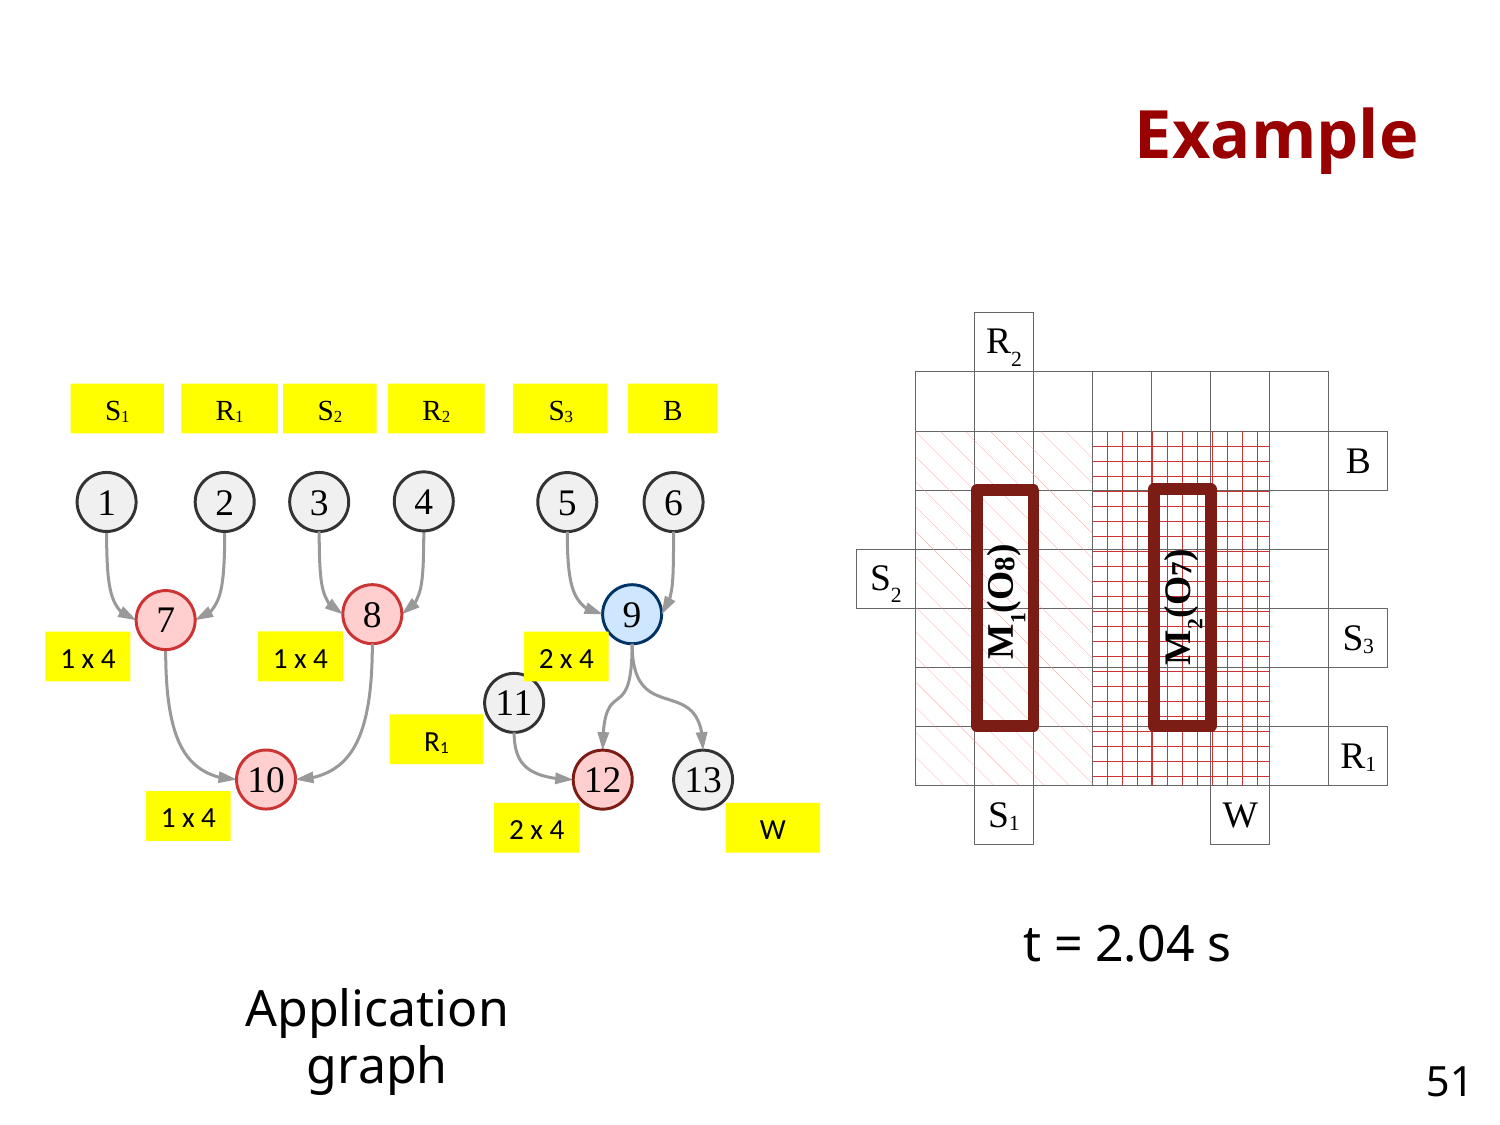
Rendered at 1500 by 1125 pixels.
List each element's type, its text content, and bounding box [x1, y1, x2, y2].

text_box W [725, 802, 821, 853]
text_box 7 [136, 590, 196, 650]
text_box 2 x 4 [494, 802, 580, 853]
text_box t = 2.04 s [906, 907, 1349, 981]
text_box 10 [236, 750, 296, 810]
text_box S2 [283, 383, 377, 434]
text_box R1 [181, 383, 278, 434]
text_box 12 [573, 750, 633, 810]
text_box 3 [289, 472, 349, 532]
text_box 5 [537, 472, 597, 532]
text_box 11 [484, 673, 544, 733]
text_box 6 [644, 472, 704, 532]
text_box 2 [195, 472, 255, 532]
text_box Application graph [156, 972, 598, 1046]
text_box 13 [673, 750, 733, 810]
text_box 9 [602, 584, 662, 644]
text_box 8 [342, 584, 402, 644]
text_box 1 x 4 [45, 631, 131, 682]
text_box R1 [1328, 726, 1388, 786]
text_box R1 [389, 714, 483, 765]
text_box [915, 431, 1270, 786]
text_box R2 [387, 383, 485, 434]
text_box M1(O8) [968, 520, 1053, 683]
text_box 2 x 4 [523, 631, 609, 682]
text_box S1 [974, 786, 1034, 845]
text_box S1 [70, 383, 164, 434]
text_box S3 [513, 383, 608, 434]
text_box 1 [77, 472, 137, 532]
text_box W [1210, 786, 1270, 845]
text_box R2 [974, 312, 1034, 372]
text_box B [1328, 431, 1388, 491]
text_box 4 [394, 471, 454, 531]
title Example [75, 44, 1419, 227]
text_box B [627, 383, 717, 434]
text_box 1 x 4 [258, 631, 343, 682]
text_box S3 [1328, 608, 1388, 668]
text_box 1 x 4 [145, 791, 231, 841]
text_box M2(O7) [1145, 531, 1269, 683]
text_box S2 [856, 549, 915, 609]
